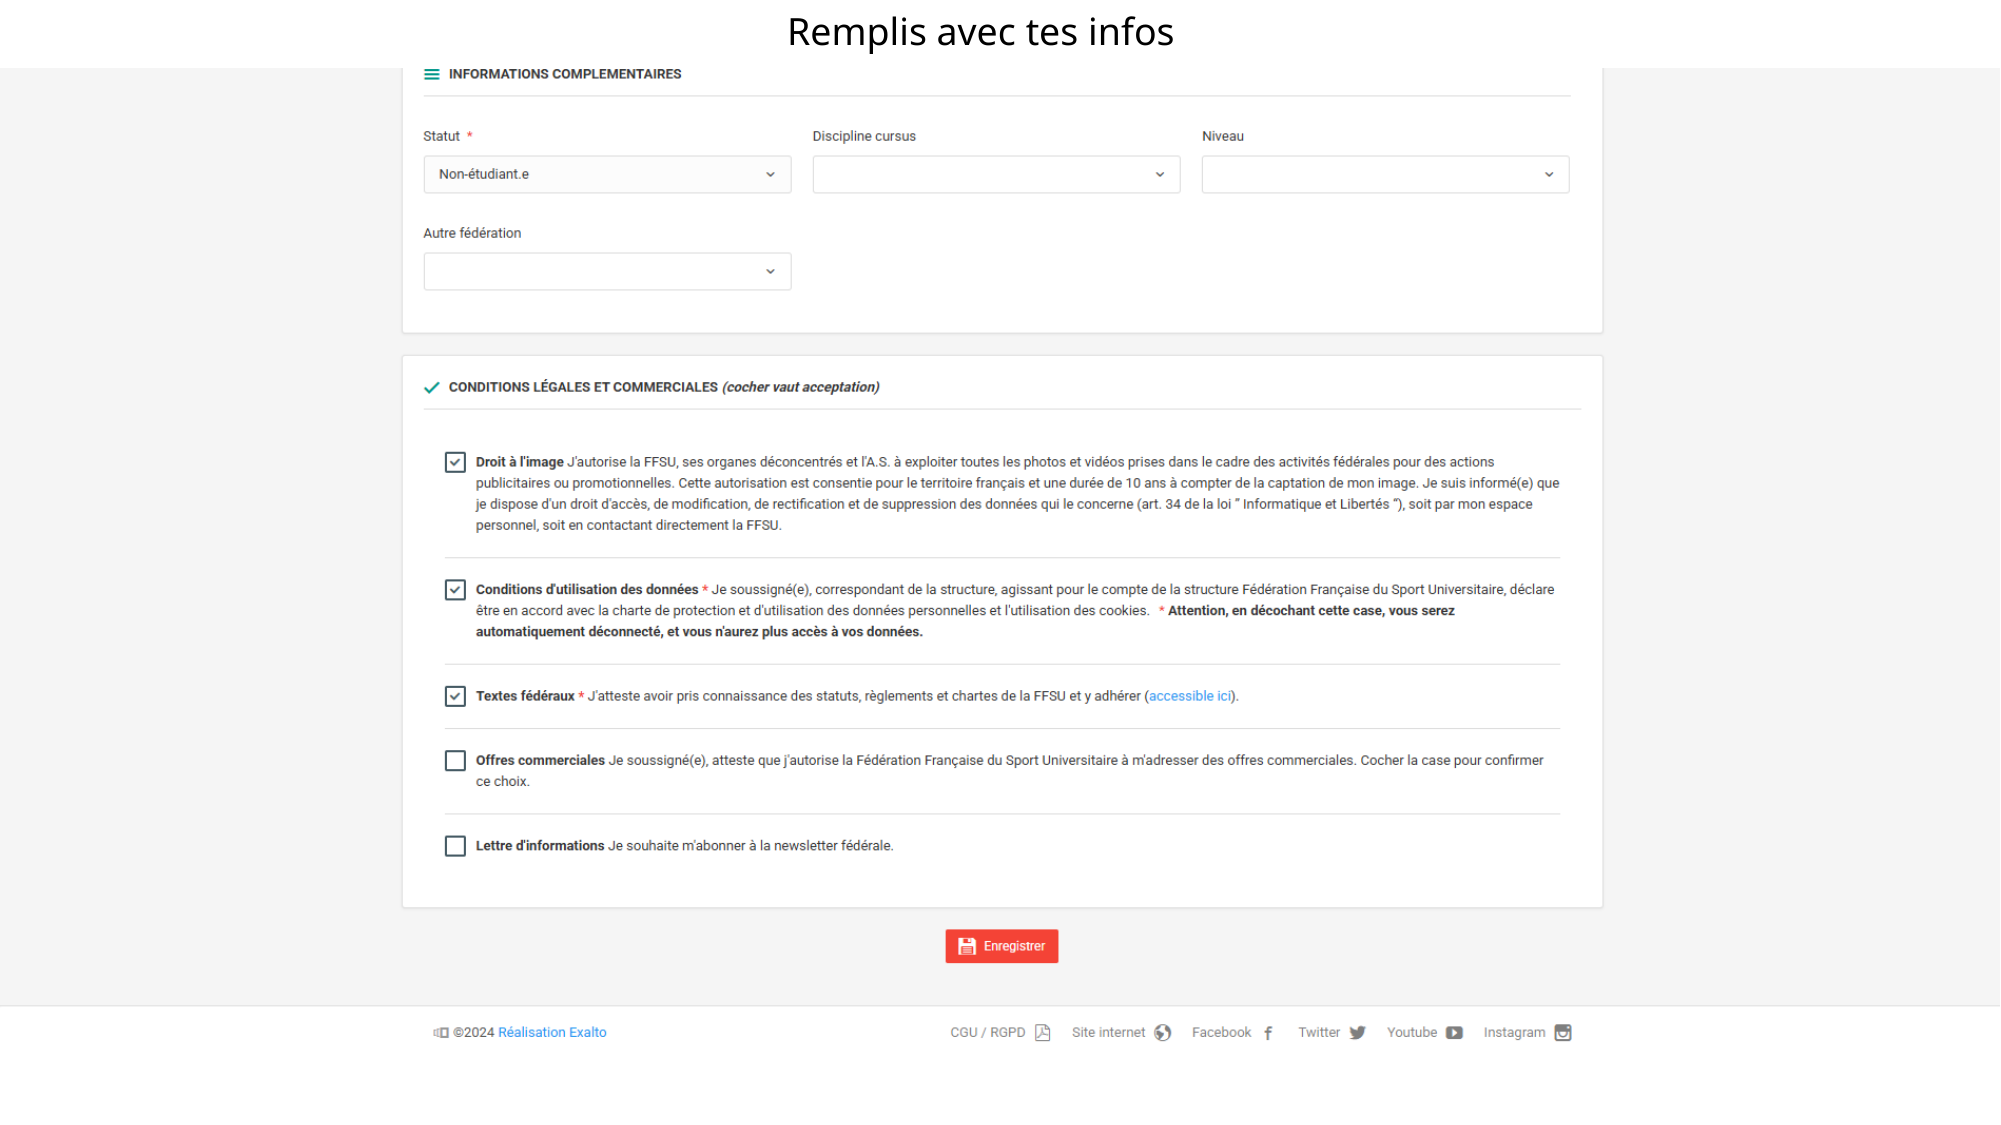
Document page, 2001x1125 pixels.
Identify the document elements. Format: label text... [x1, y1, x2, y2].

picture [0, 68, 2000, 1057]
text_box Remplis avec tes infos [772, 0, 1229, 61]
